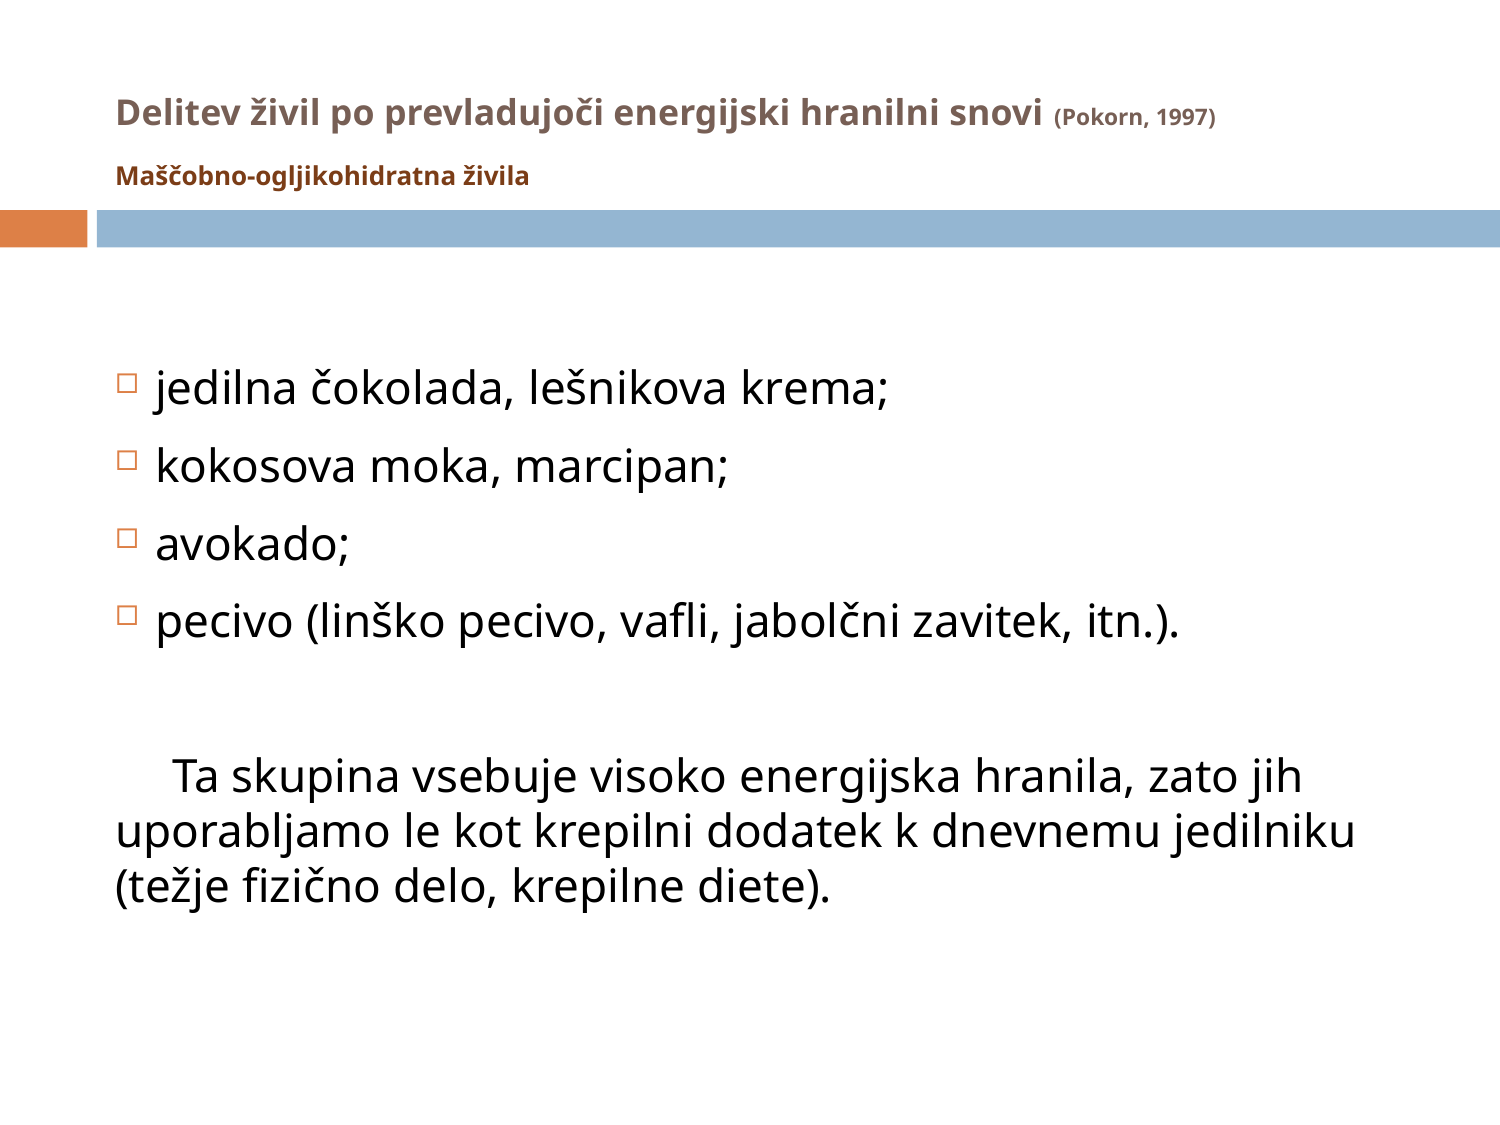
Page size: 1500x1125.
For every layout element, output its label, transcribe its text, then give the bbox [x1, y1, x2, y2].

title Delitev živil po prevladujoči energijski hranilni snovi (Pokorn, 1997) Maščobno-ogljikohidratna živila [100, 37, 1438, 200]
list jedilna čokolada, lešnikova krema; kokosova moka, marcipan; avokado; pecivo (linško pecivo, vafli, jabolčni zavitek, itn.). Ta skupina vsebuje visoko energijska hranila, zato jih uporabljamo le kot krepilni dodatek k dnevnemu jedilniku (težje fizično delo, krepilne diete). [100, 351, 1438, 1000]
